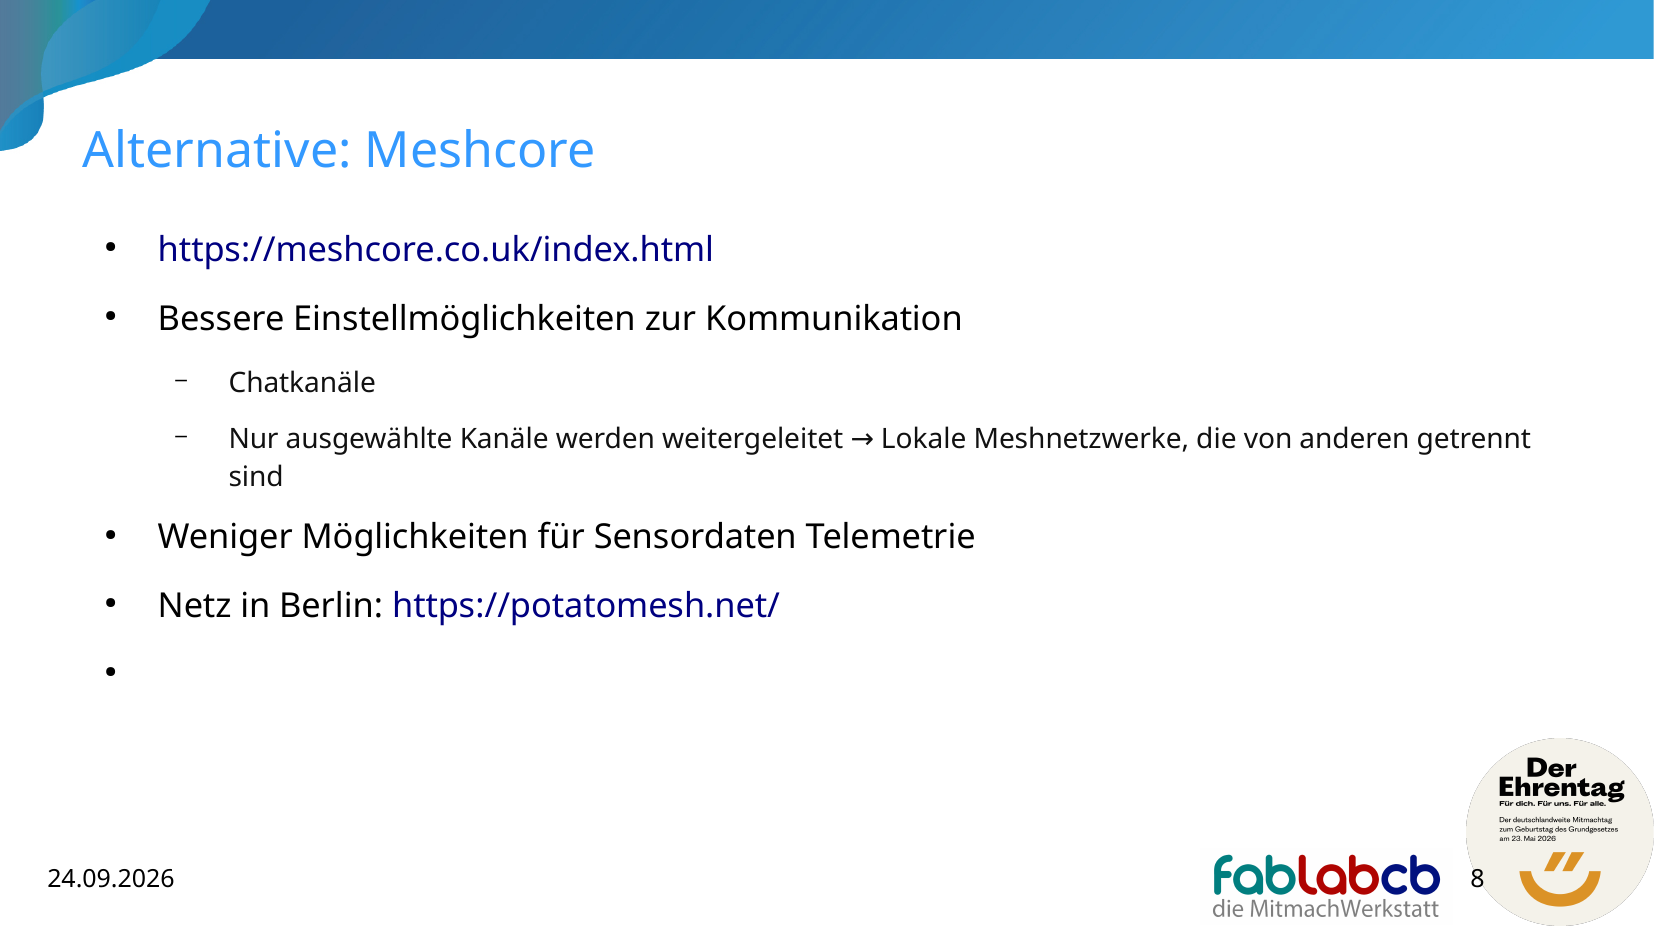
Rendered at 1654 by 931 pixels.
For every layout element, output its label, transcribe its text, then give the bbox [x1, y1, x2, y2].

list https://meshcore.co.uk/index.html Bessere Einstellmöglichkeiten zur Kommunikation Chatkanäle Nur ausgewählte Kanäle werden weitergeleitet → Lokale Meshnetzwerke, die von anderen getrennt sind Weniger Möglichkeiten für Sensordaten Telemetrie Netz in Berlin: https://potatomesh.net/ [86, 225, 1576, 826]
title Alternative: Meshcore [82, 99, 1571, 197]
picture [0, 0, 1654, 931]
